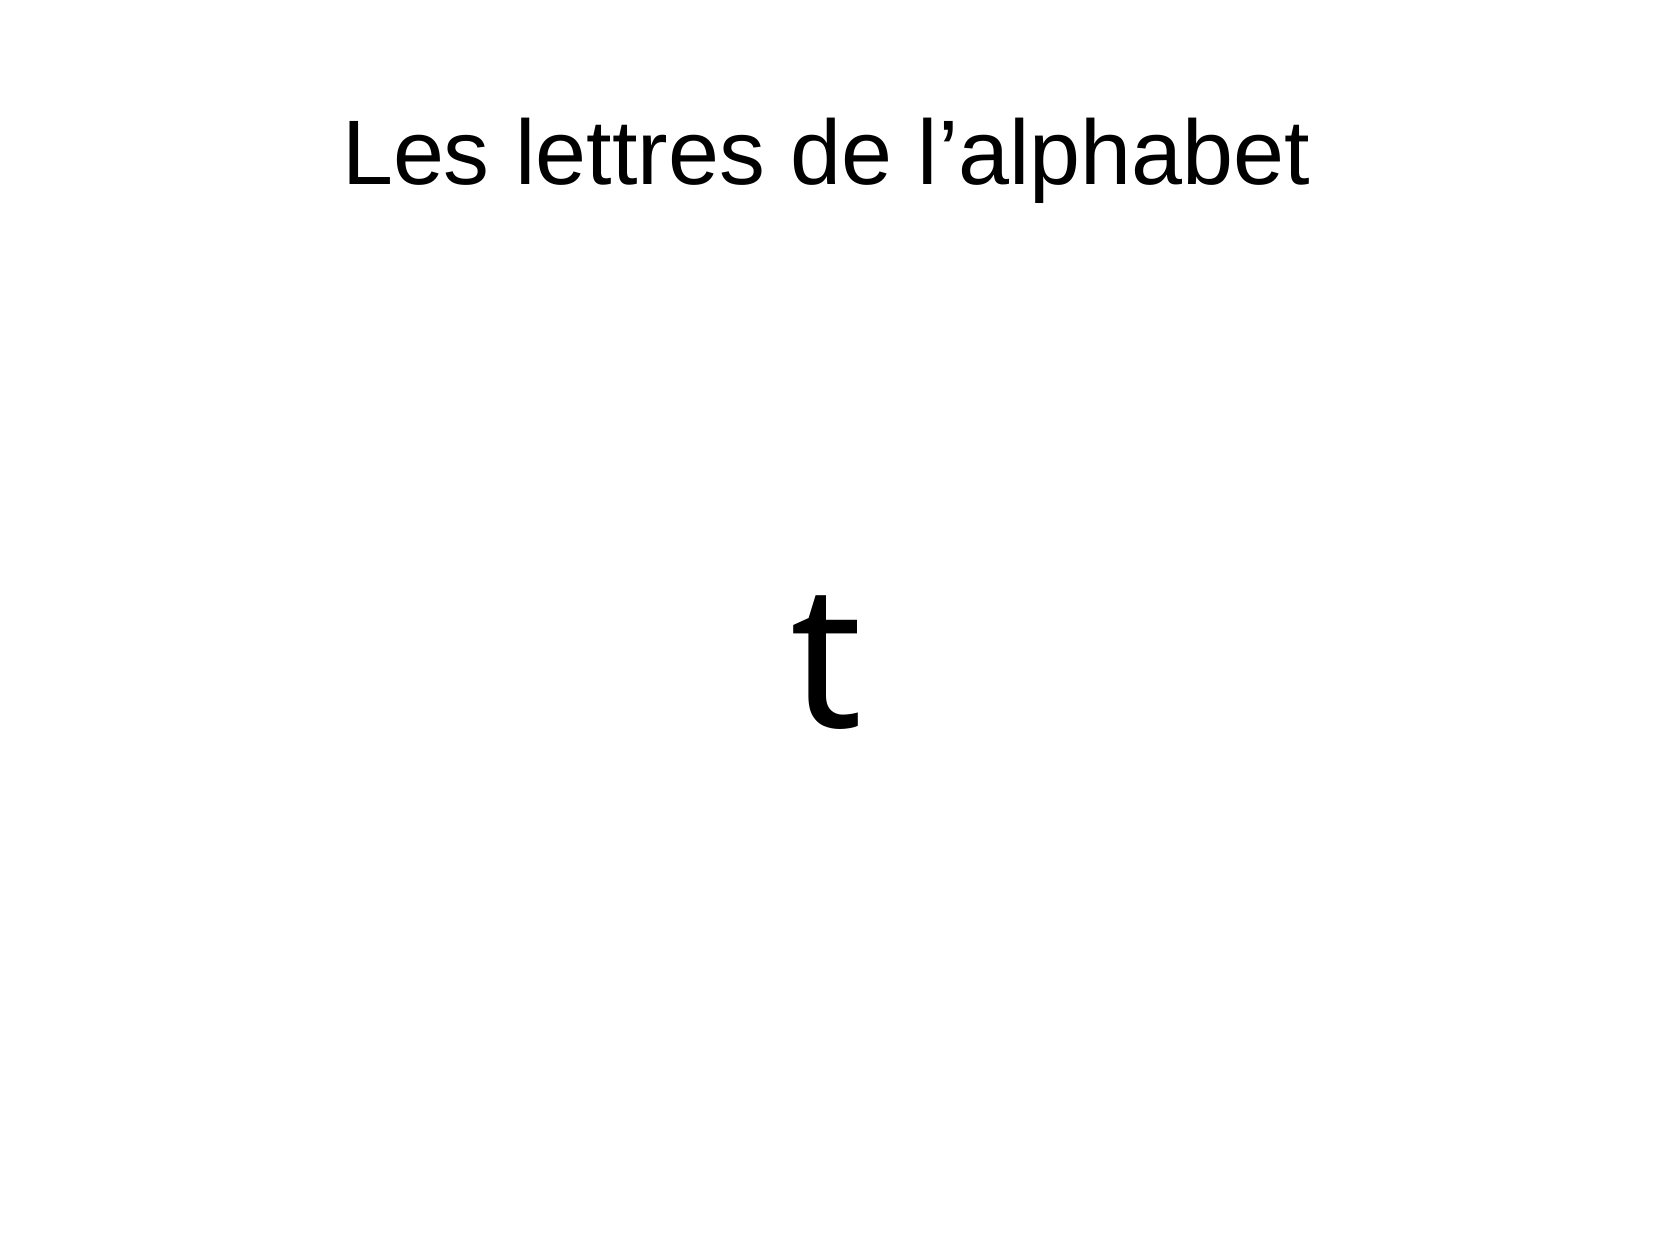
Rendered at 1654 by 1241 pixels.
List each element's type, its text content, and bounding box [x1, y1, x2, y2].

title Les lettres de l’alphabet [82, 49, 1571, 257]
subtitle t [82, 290, 1571, 1010]
